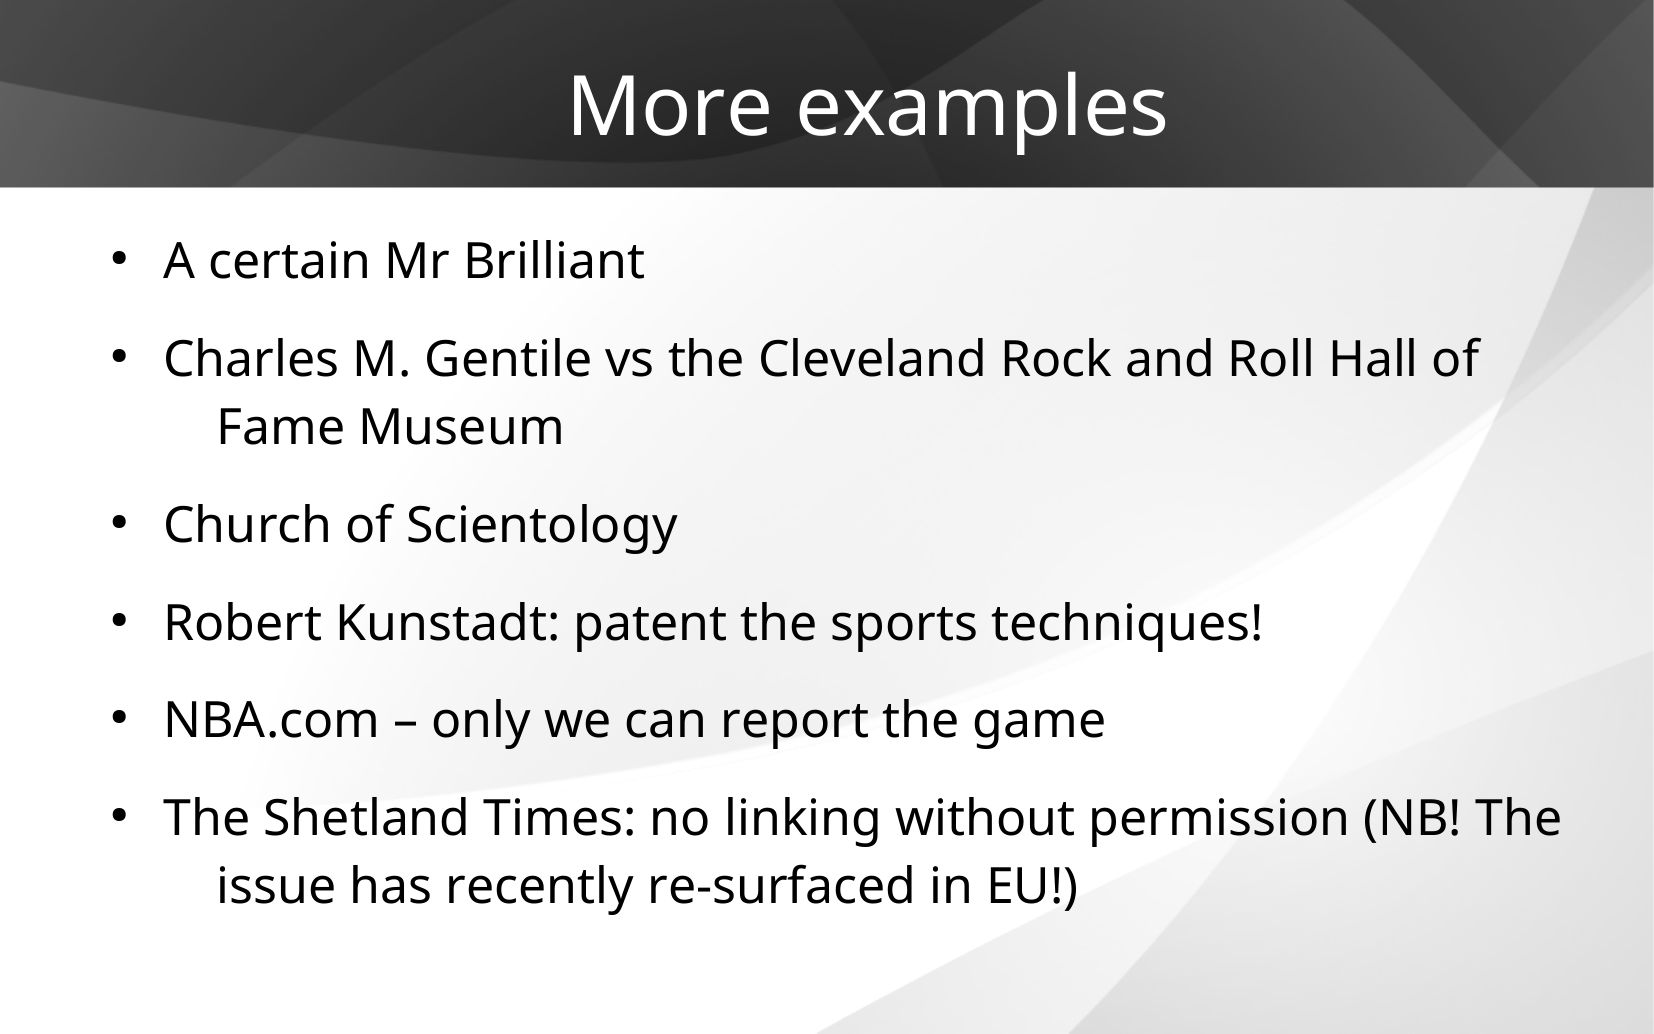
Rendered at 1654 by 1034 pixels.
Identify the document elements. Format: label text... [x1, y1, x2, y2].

picture [0, 0, 1654, 1034]
list A certain Mr Brilliant Charles M. Gentile vs the Cleveland Rock and Roll Hall of Fame Museum Church of Scientology Robert Kunstadt: patent the sports techniques! NBA.com – only we can report the game The Shetland Times: no linking without permission (NB! The issue has recently re-surfaced in EU!) [75, 225, 1613, 1013]
title More examples [124, 0, 1613, 208]
